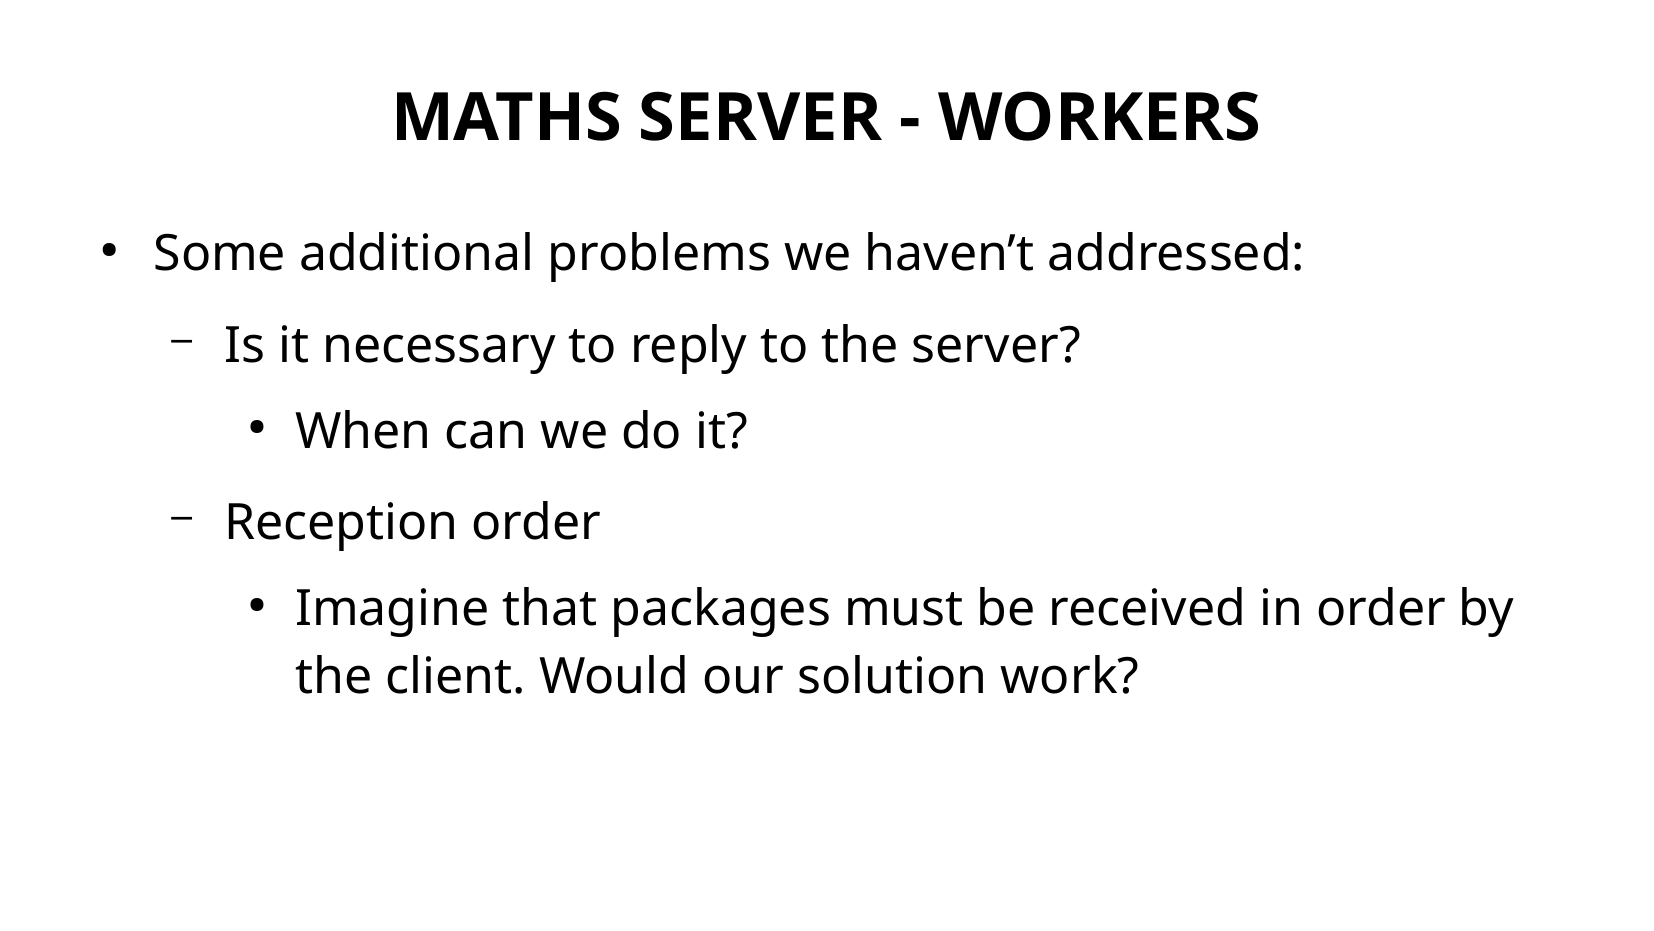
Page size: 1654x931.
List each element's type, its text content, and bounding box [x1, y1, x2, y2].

title MATHS SERVER - WORKERS [82, 36, 1571, 193]
list Some additional problems we haven’t addressed: Is it necessary to reply to the server? When can we do it? Reception order Imagine that packages must be received in order by the client. Would our solution work? [82, 217, 1571, 757]
